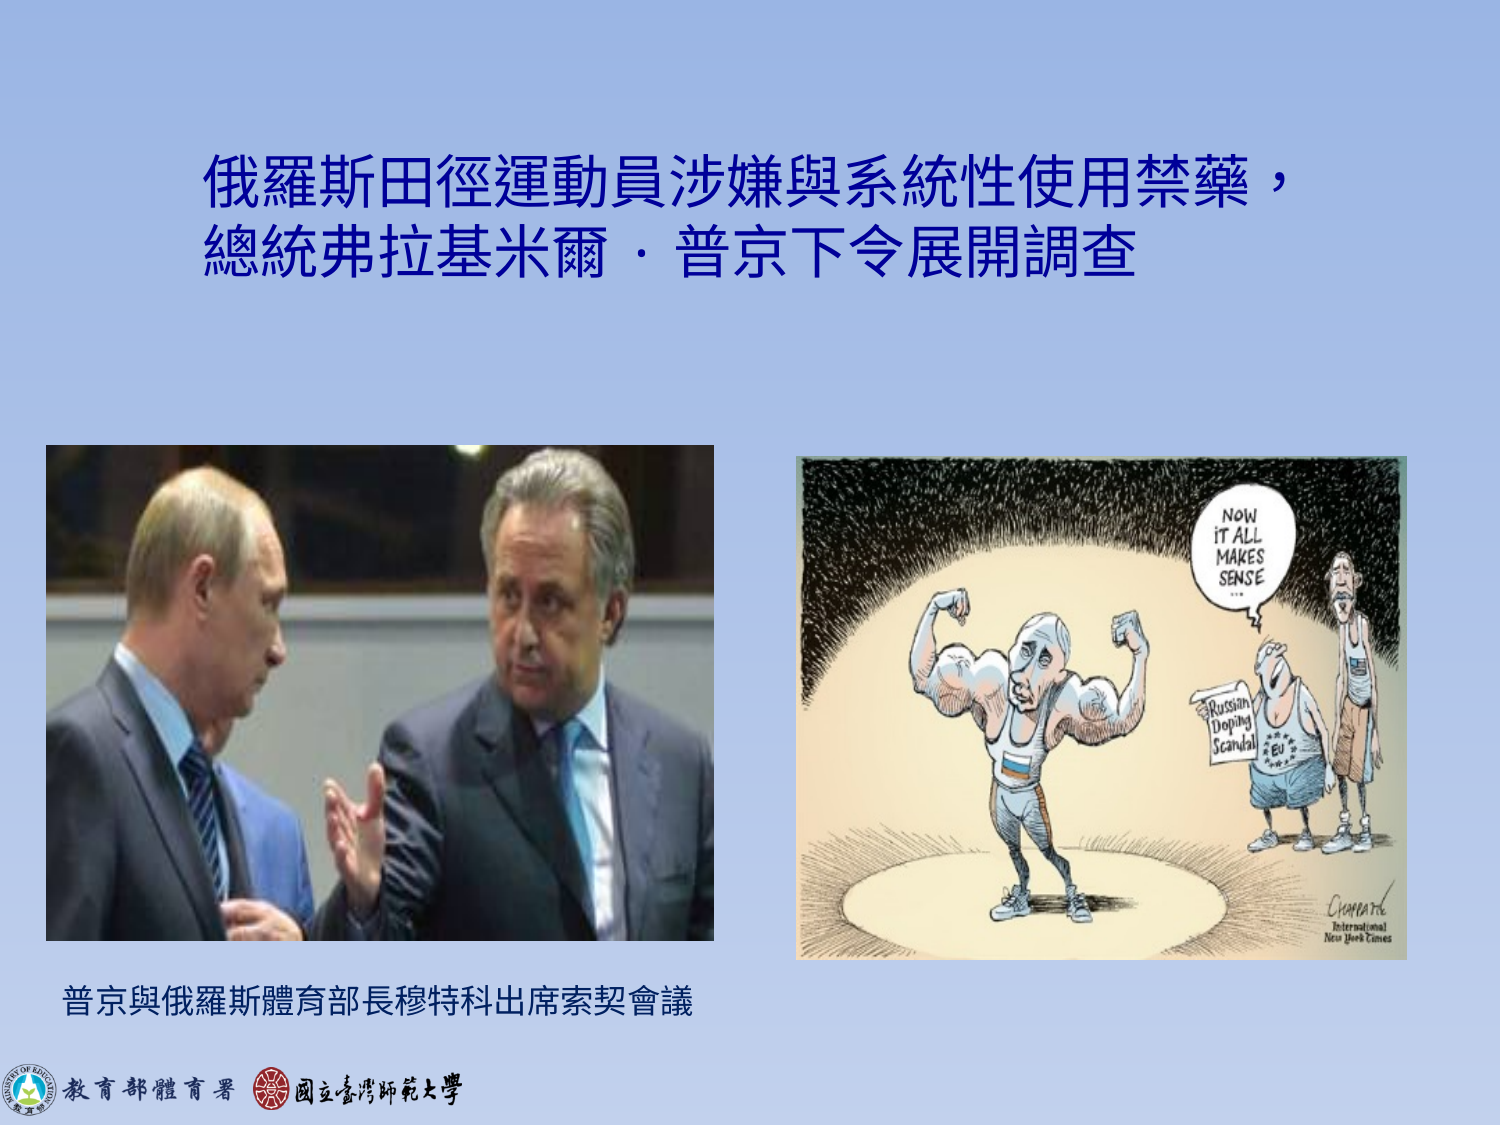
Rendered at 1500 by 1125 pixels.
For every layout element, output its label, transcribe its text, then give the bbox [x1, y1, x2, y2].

subtitle 俄羅斯田徑運動員涉嫌與系統性使用禁藥，總統弗拉基米爾·普京下令展開調查 [171, 137, 1341, 315]
picture [796, 457, 1407, 960]
picture [46, 445, 714, 941]
text_box 普京與俄羅斯體育部長穆特科出席索契會議 [47, 973, 980, 1028]
